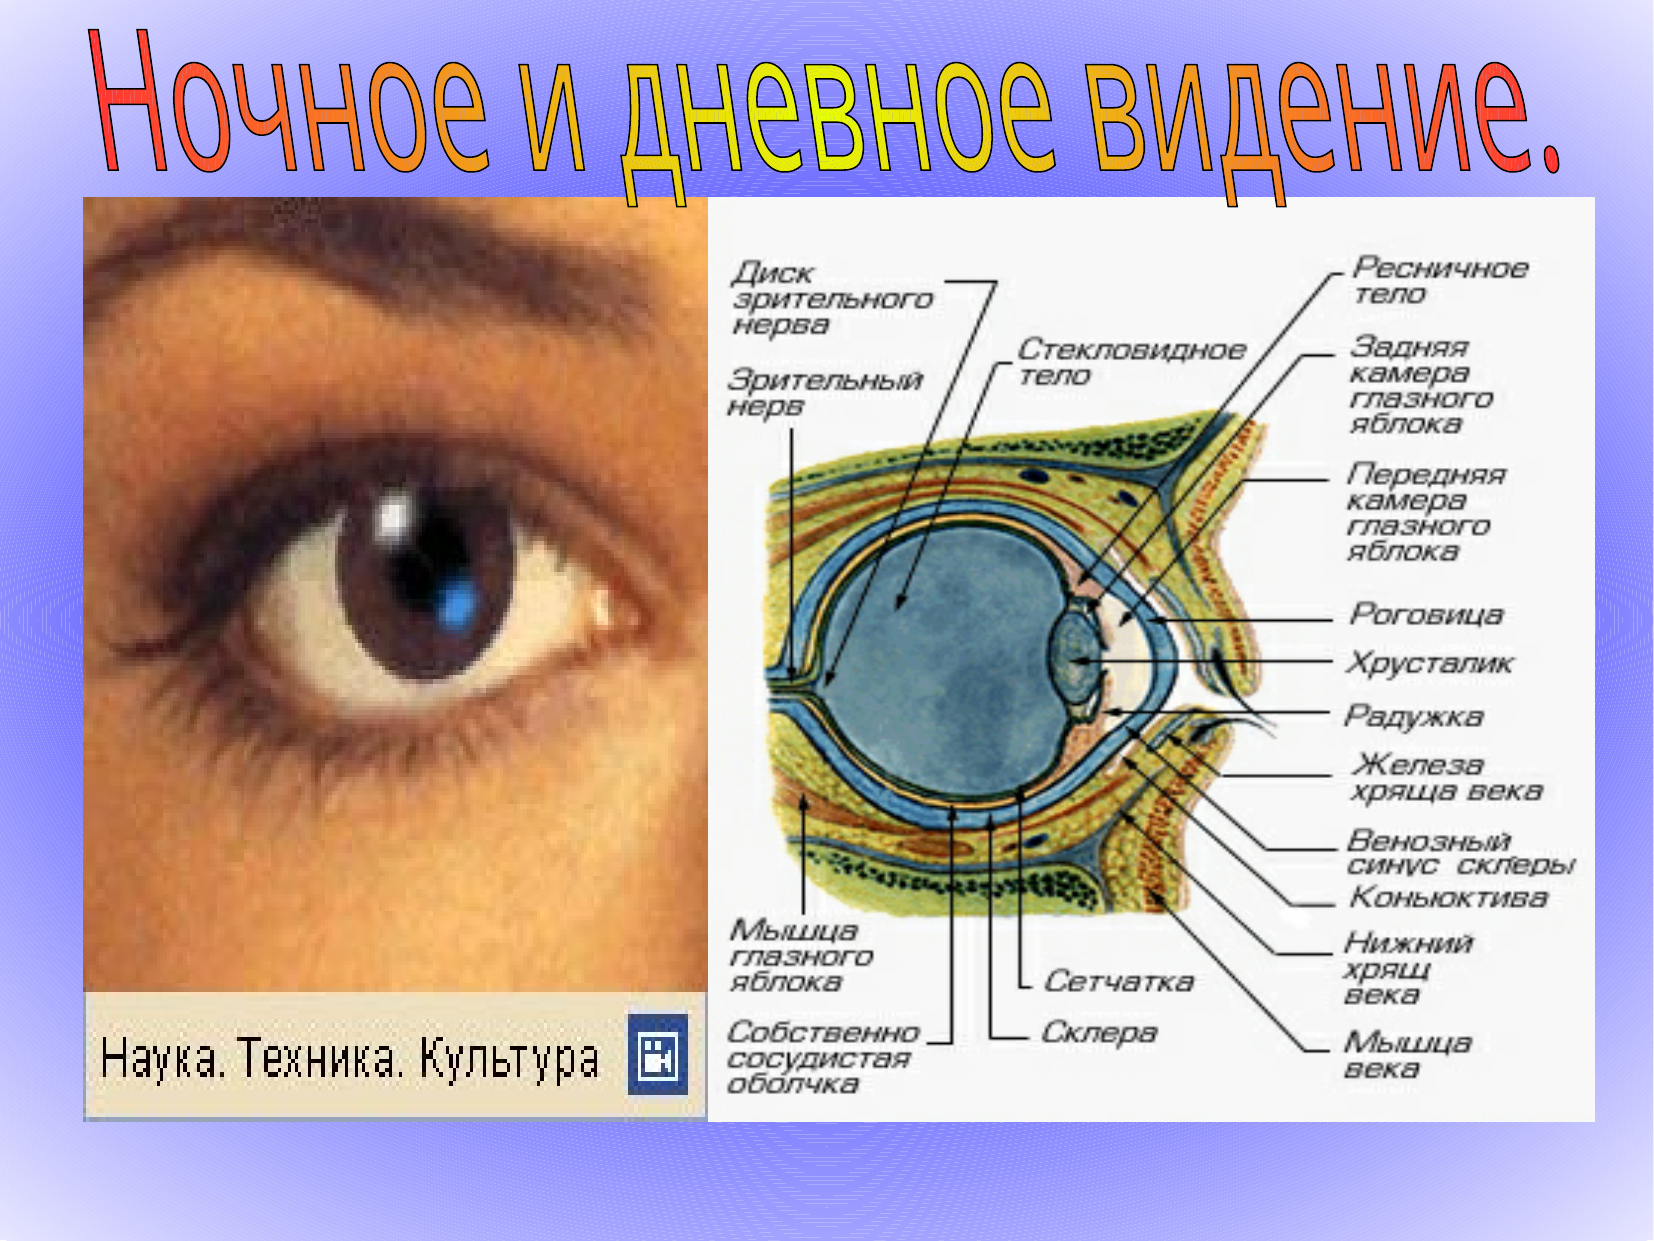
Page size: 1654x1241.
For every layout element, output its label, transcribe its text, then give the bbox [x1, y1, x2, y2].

chart [83, 197, 1595, 1123]
text_box Ночное и дневное видение. [369, 62, 426, 172]
text_box Ночное и дневное видение. [747, 62, 802, 172]
text_box Ночное и дневное видение. [1085, 64, 1145, 171]
text_box Ночное и дневное видение. [1220, 64, 1286, 207]
text_box Ночное и дневное видение. [1475, 62, 1531, 172]
text_box Ночное и дневное видение. [1404, 64, 1470, 171]
text_box Ночное и дневное видение. [865, 64, 931, 171]
text_box Ночное и дневное видение. [1146, 64, 1212, 171]
text_box Ночное и дневное видение. [1000, 62, 1056, 172]
text_box Ночное и дневное видение. [434, 62, 489, 172]
text_box Ночное и дневное видение. [1336, 64, 1402, 171]
text_box Ночное и дневное видение. [621, 64, 686, 207]
text_box Ночное и дневное видение. [676, 64, 742, 171]
text_box Ночное и дневное видение. [519, 64, 585, 171]
text_box Ночное и дневное видение. [233, 64, 297, 171]
text_box Ночное и дневное видение. [299, 64, 365, 171]
text_box Ночное и дневное видение. [804, 64, 864, 171]
text_box Ночное и дневное видение. [1279, 62, 1335, 172]
text_box Ночное и дневное видение. [173, 62, 230, 172]
text_box Ночное и дневное видение. [88, 29, 167, 171]
text_box Ночное и дневное видение. [936, 62, 993, 172]
